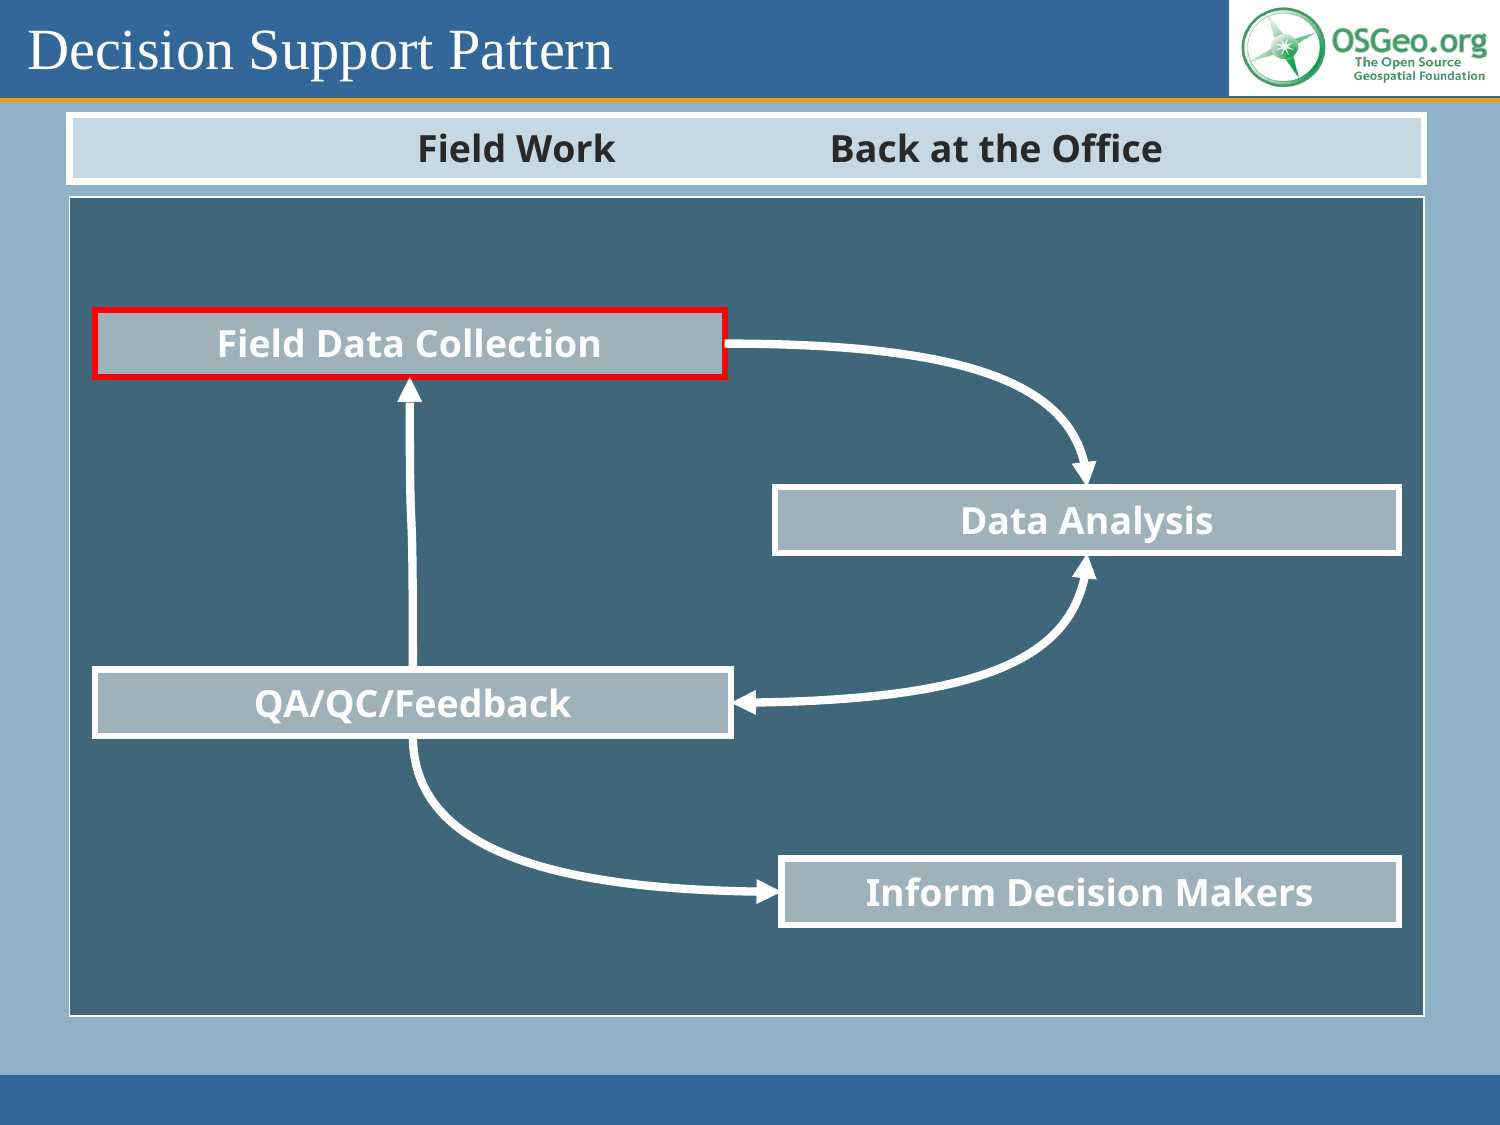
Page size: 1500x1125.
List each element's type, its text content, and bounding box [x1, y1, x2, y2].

text_box Inform Decision Makers [781, 858, 1399, 925]
text_box [69, 197, 1425, 1017]
text_box Field Data Collection [94, 310, 725, 377]
picture [1228, 0, 1500, 97]
text_box QA/QC/Feedback [94, 669, 731, 736]
text_box Field Work Back at the Office [69, 115, 1425, 182]
title Decision Support Pattern [12, 0, 1091, 100]
text_box Data Analysis [775, 486, 1399, 554]
